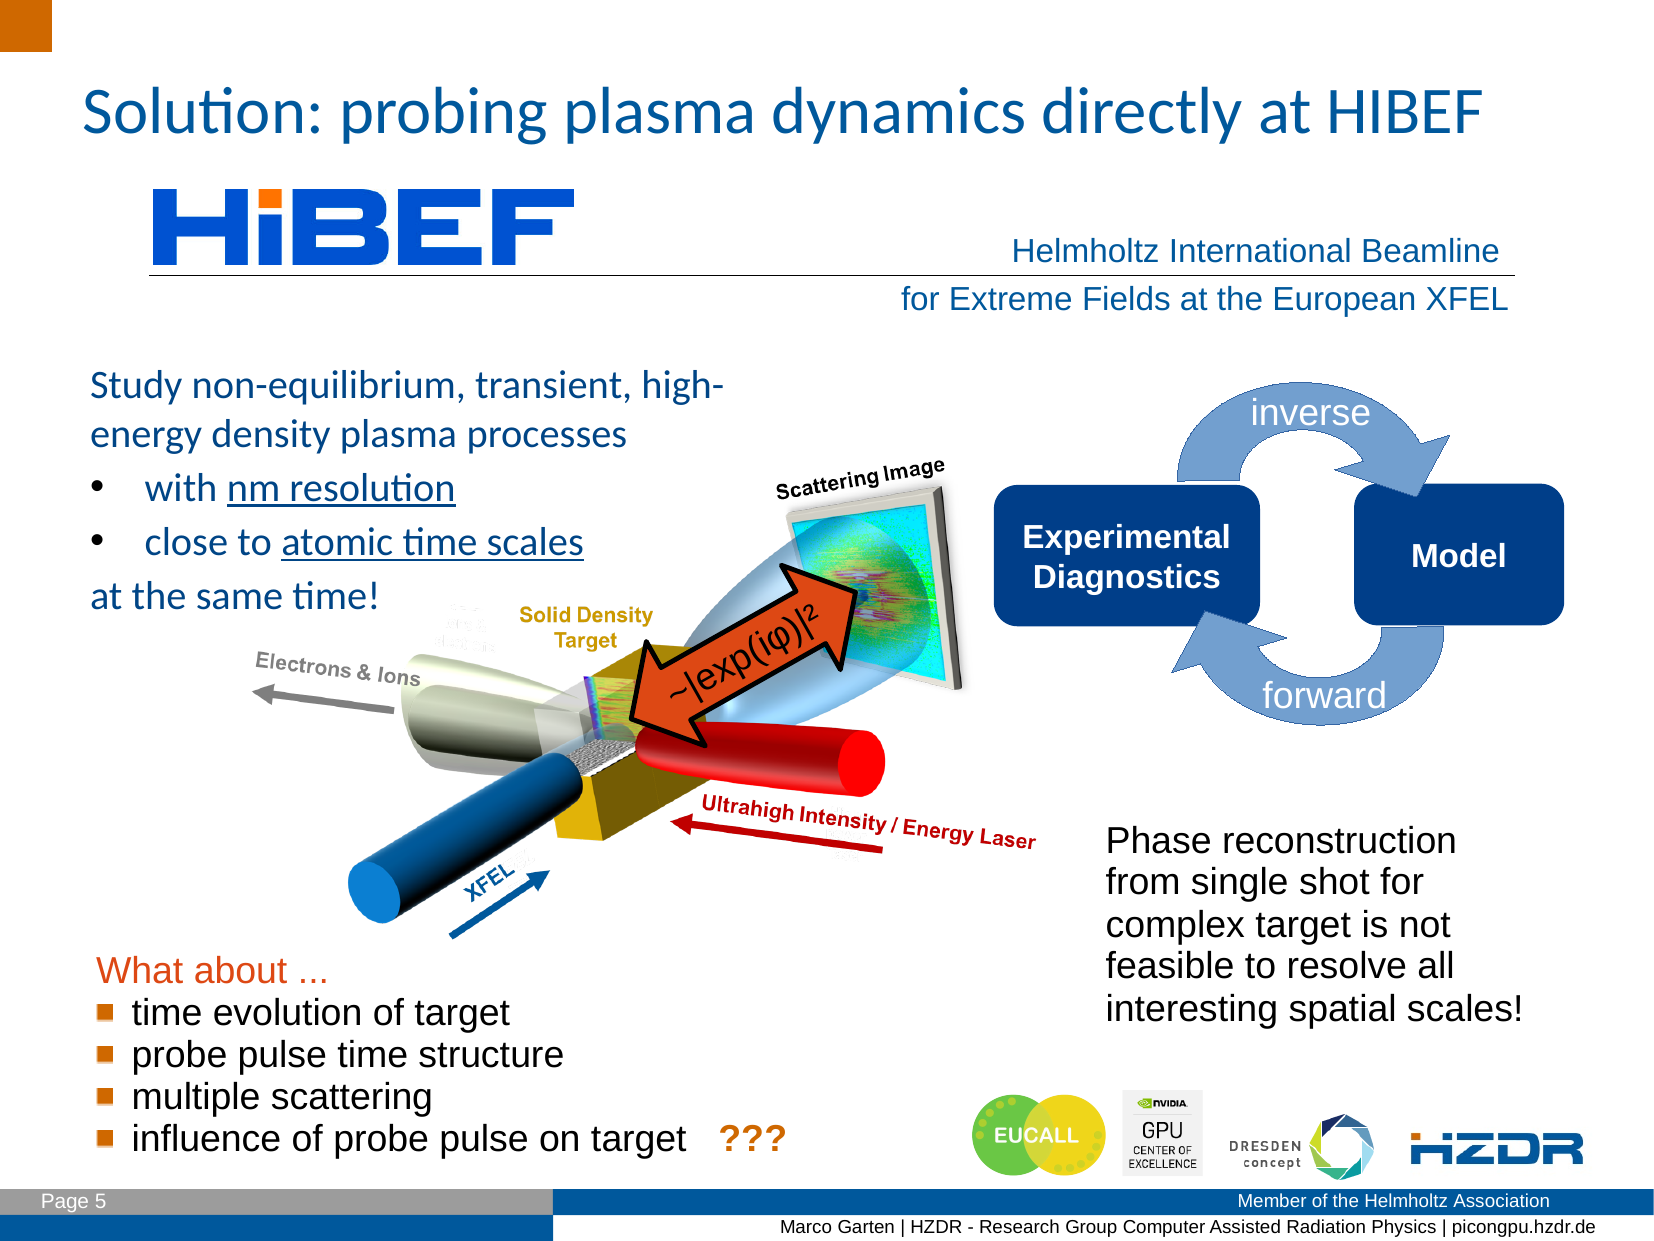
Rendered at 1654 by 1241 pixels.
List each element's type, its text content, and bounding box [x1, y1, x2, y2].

picture [1386, 1114, 1602, 1183]
text_box forward [1247, 667, 1403, 725]
text_box inverse [1235, 383, 1387, 441]
picture [153, 189, 574, 265]
text_box [1177, 396, 1262, 482]
text_box [1334, 407, 1450, 497]
text_box [1359, 626, 1444, 702]
text_box Experimental Diagnostics [993, 484, 1261, 627]
text_box ~|exp(iφ)|² [631, 565, 856, 746]
text_box Model [1354, 483, 1565, 626]
text_box What about ... time evolution of target probe pulse time structure multiple scattering influence of probe pulse on target ??? [81, 927, 1122, 1182]
picture [1230, 1114, 1374, 1180]
text_box Phase reconstruction from single shot for complex target is not feasible to resolve all interesting spatial scales! [1090, 811, 1556, 1037]
text_box [1171, 610, 1287, 708]
list Study non-equilibrium, transient, high-energy density plasma processes with nm resolution close to atomic time scales at the same time! [90, 358, 788, 621]
title Solution: probing plasma dynamics directly at HIBEF [82, 49, 1571, 166]
picture [1113, 1080, 1211, 1185]
picture [229, 441, 1051, 927]
text_box Helmholtz International Beamline for Extreme Fields at the European XFEL [789, 208, 1525, 342]
